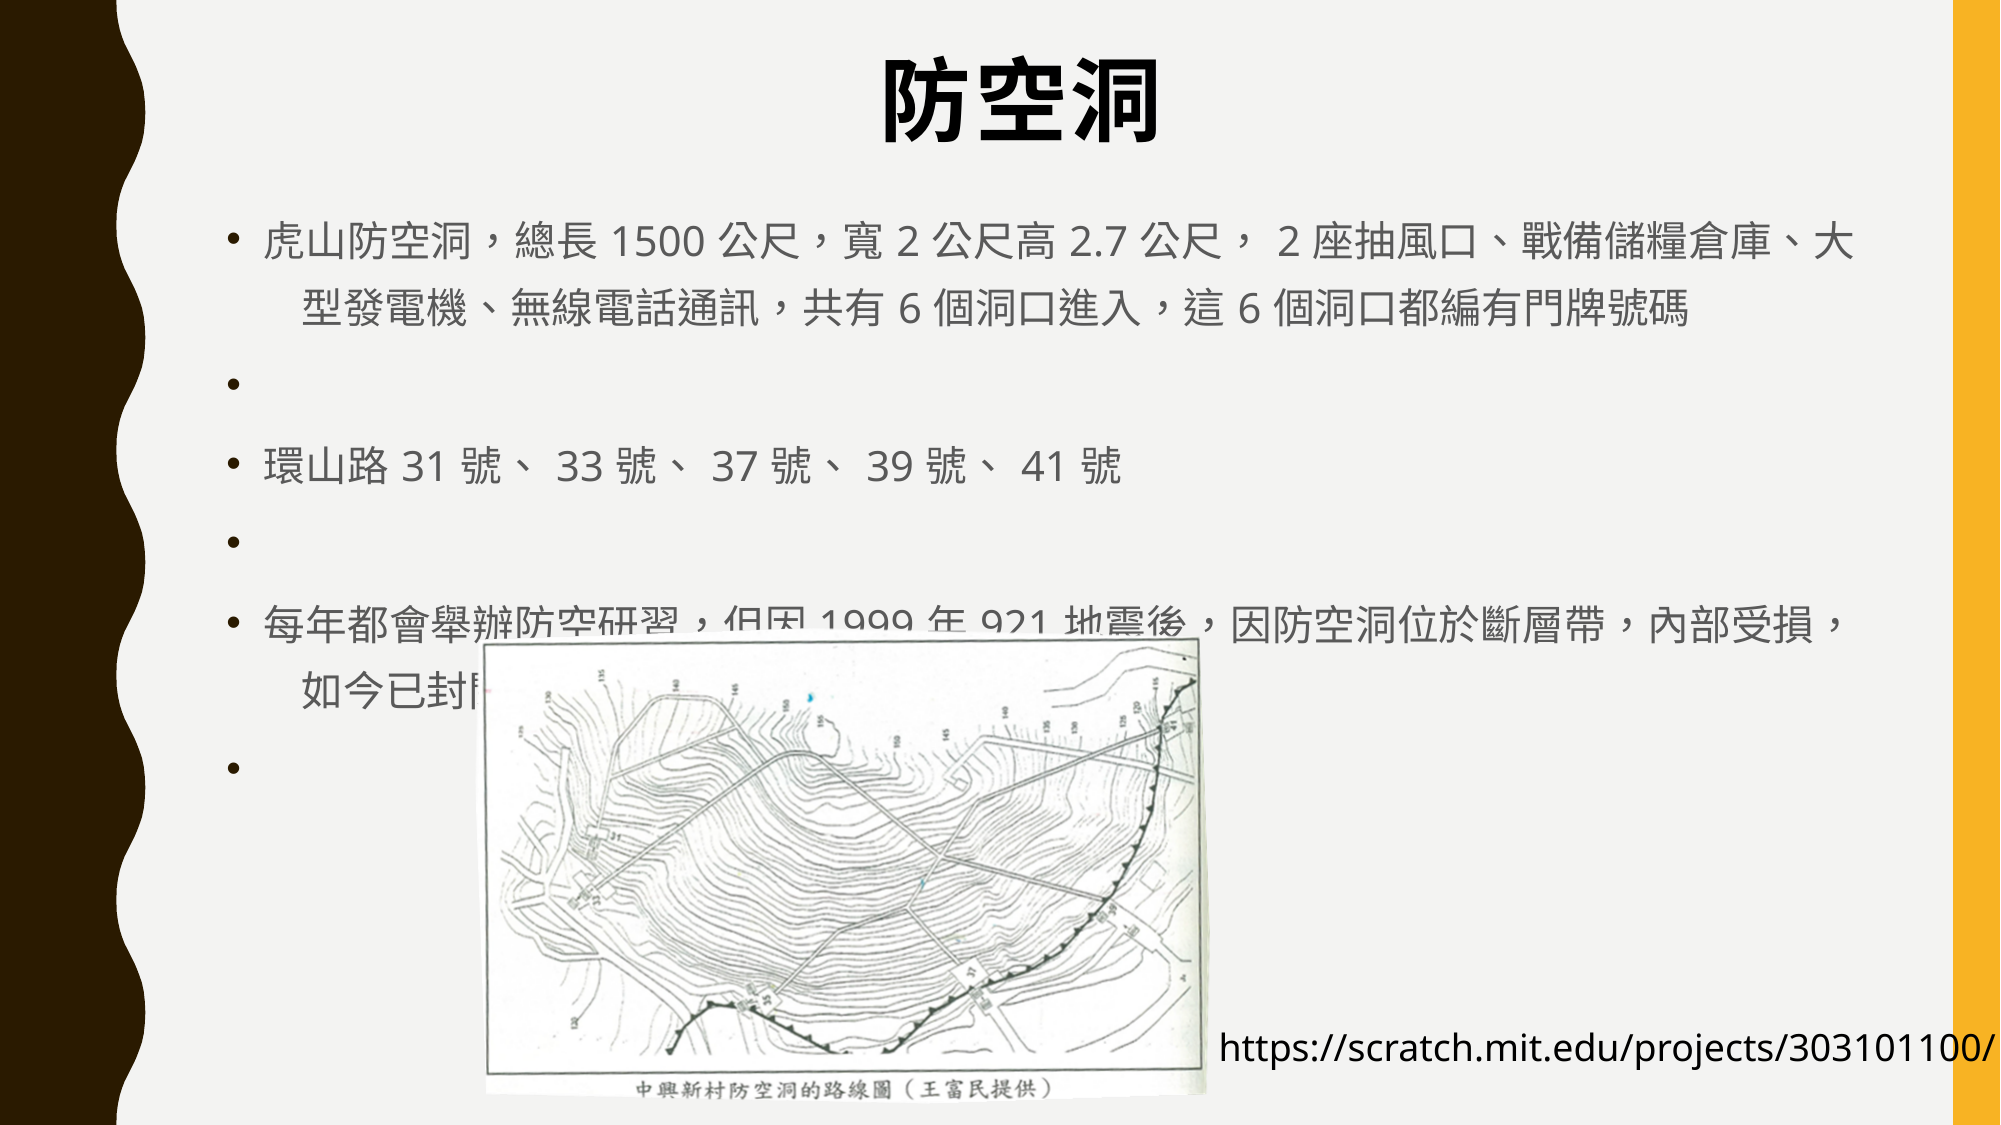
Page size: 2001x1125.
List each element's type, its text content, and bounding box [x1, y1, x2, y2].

list 虎山防空洞，總長1500公尺，寬2公尺高2.7公尺，2座抽風口、戰備儲糧倉庫、大型發電機、無線電話通訊，共有6個洞口進入，這6個洞口都編有門牌號碼 環山路31號、33號、37號、39號、41號 每年都會舉辦防空研習，但因1999年921地震後，因防空洞位於斷層帶，內部受損，如今已封閉。 [211, 194, 1882, 784]
title 防空洞 [194, 16, 1865, 262]
text_box https://scratch.mit.edu/projects/303101100/ [1204, 1017, 2000, 1125]
picture [469, 614, 1216, 1120]
